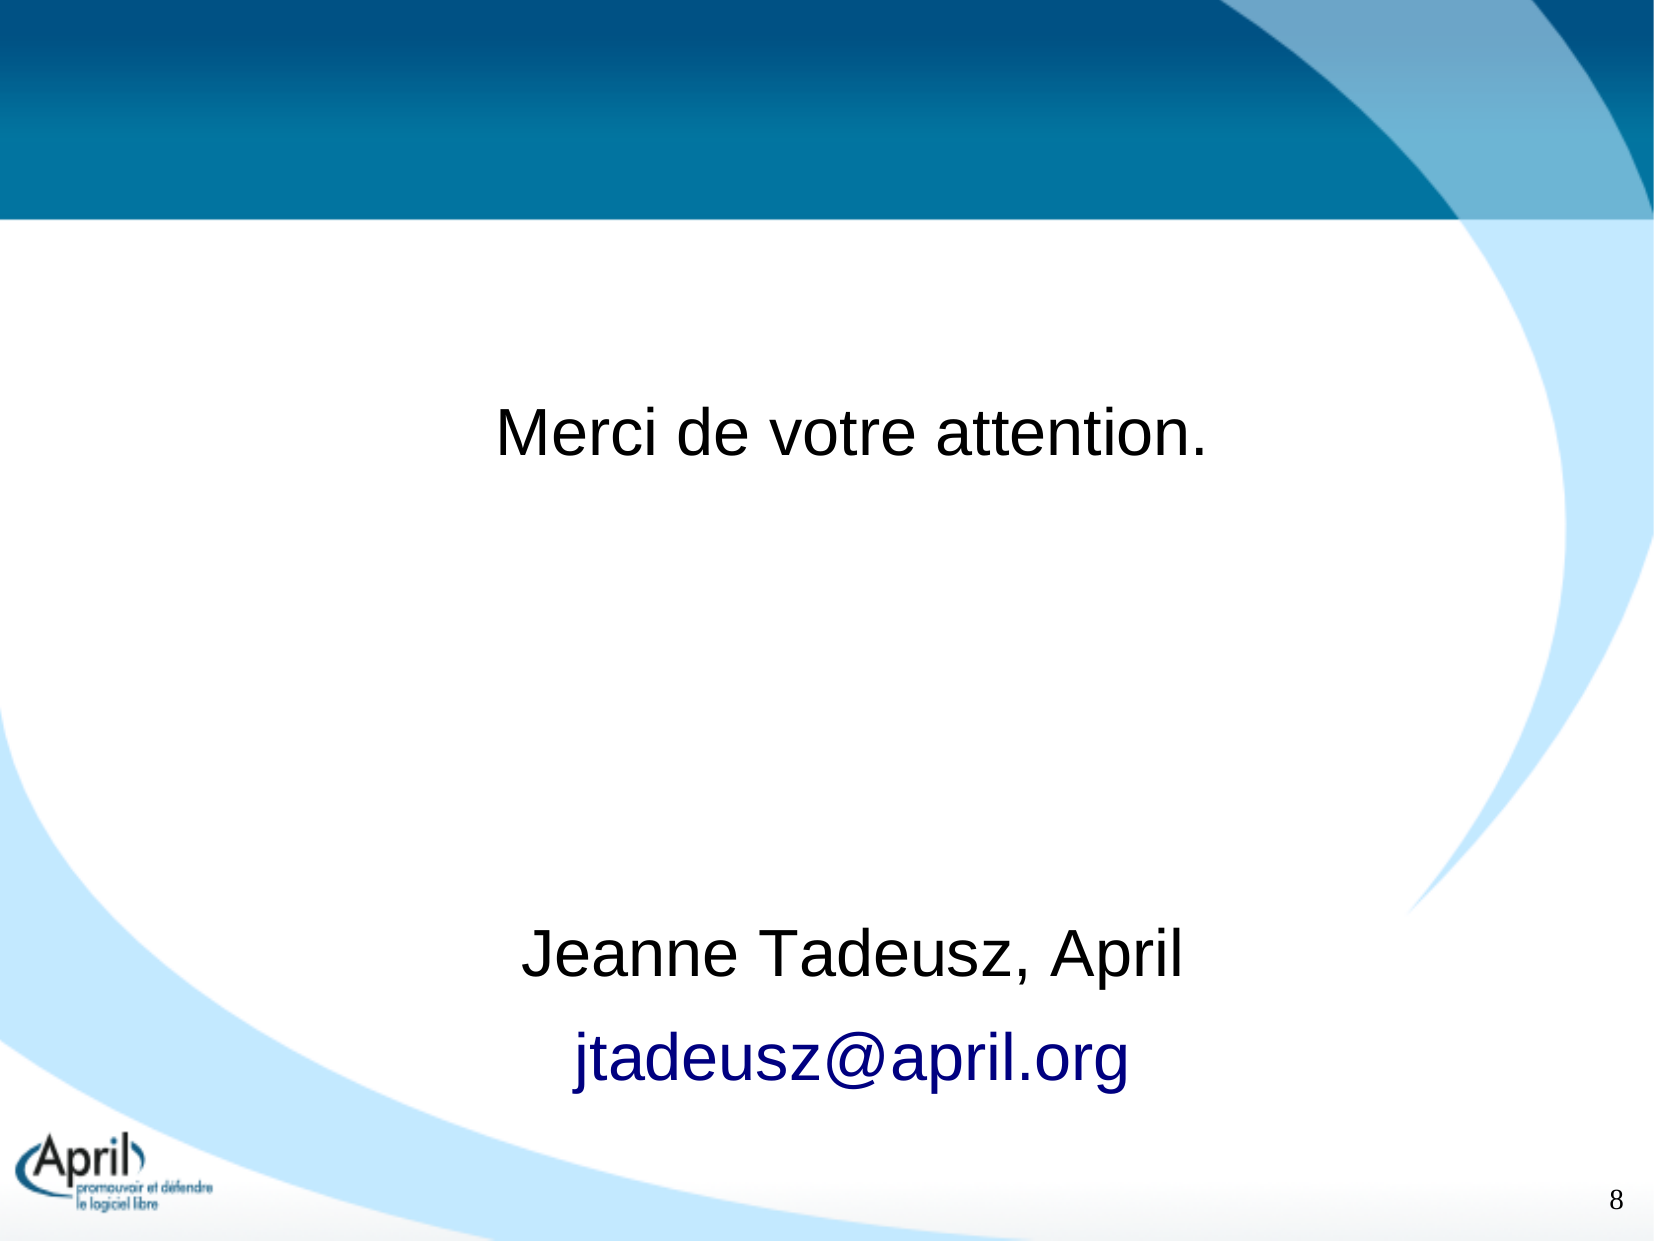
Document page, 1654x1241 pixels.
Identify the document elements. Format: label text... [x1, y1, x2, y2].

list Merci de votre attention. Jeanne Tadeusz, April jtadeusz@april.org [82, 290, 1571, 1096]
picture [0, 0, 1654, 1241]
